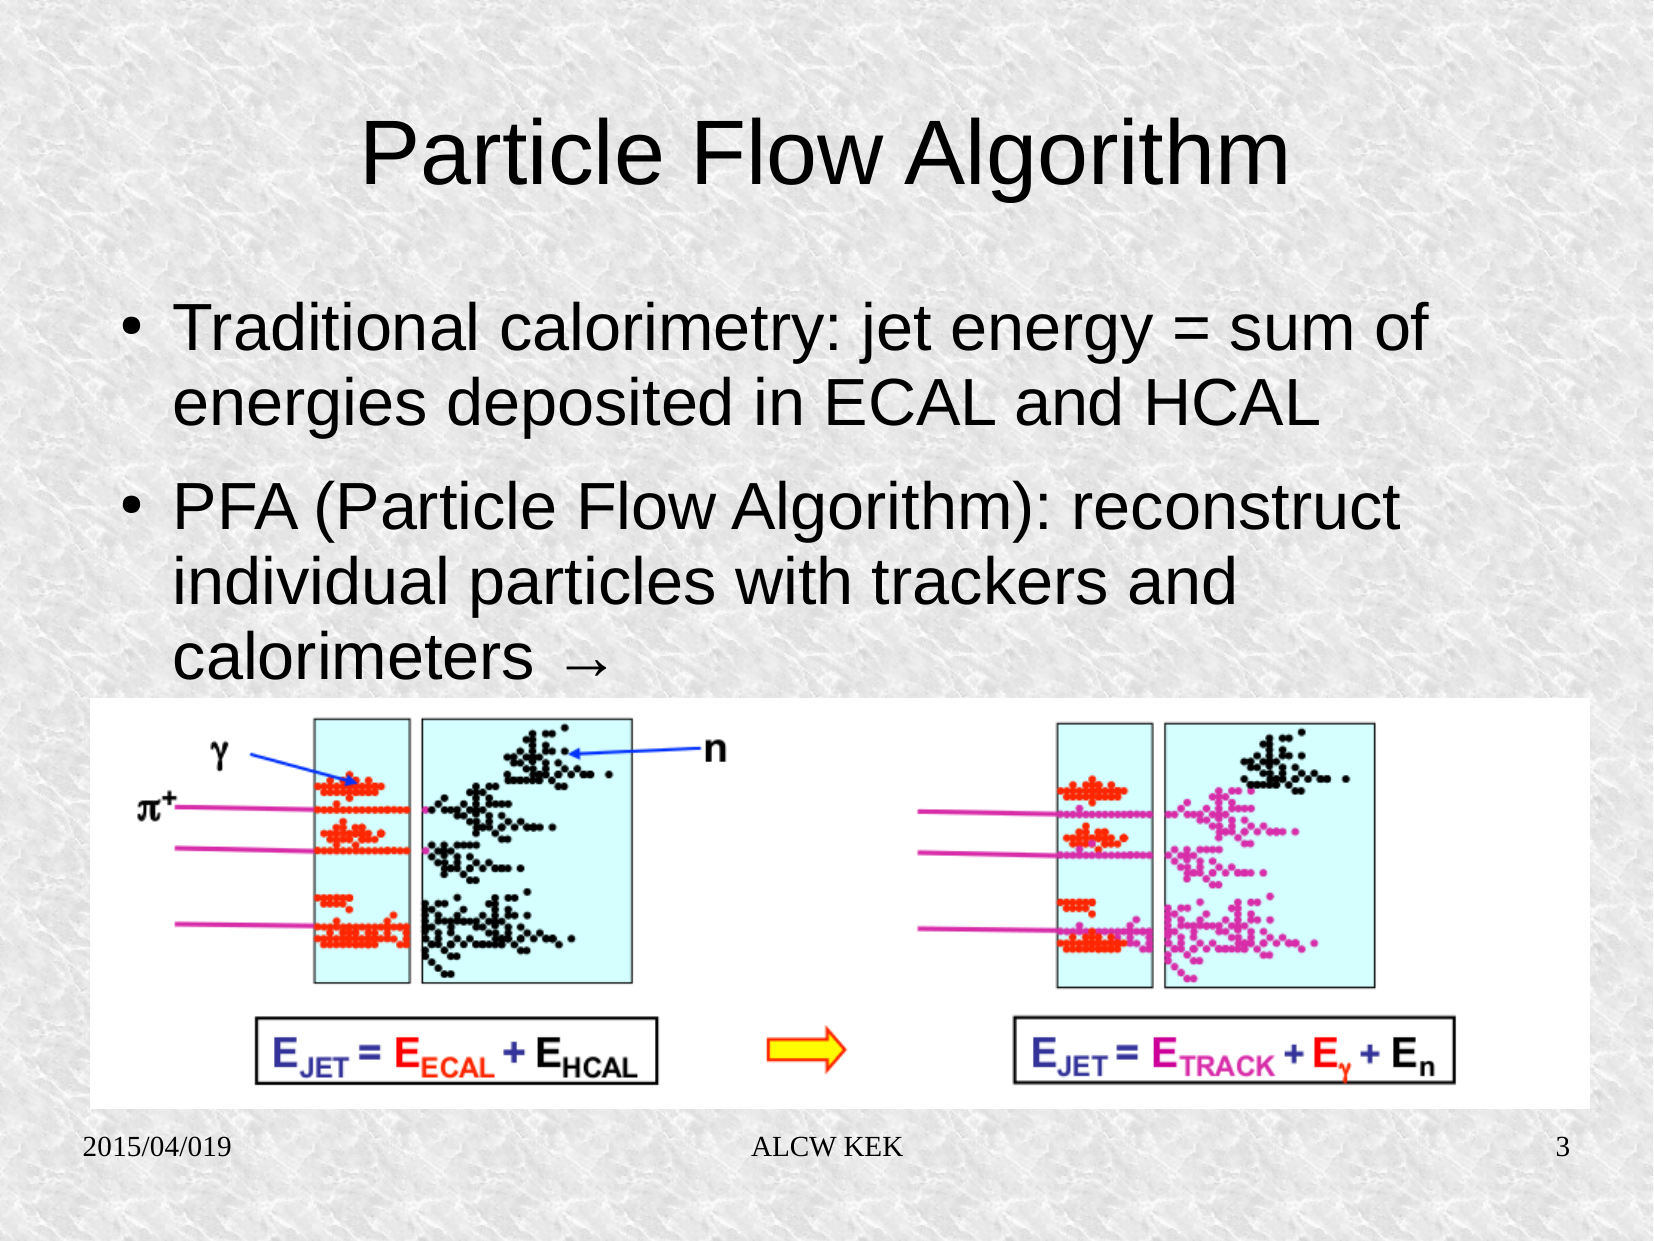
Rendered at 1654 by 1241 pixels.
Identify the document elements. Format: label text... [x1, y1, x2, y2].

picture [0, 0, 1654, 1241]
title Particle Flow Algorithm [82, 49, 1571, 257]
list Traditional calorimetry: jet energy = sum of energies deposited in ECAL and HCAL PFA (Particle Flow Algorithm): reconstruct individual particles with trackers and calorimeters → [101, 290, 1590, 698]
